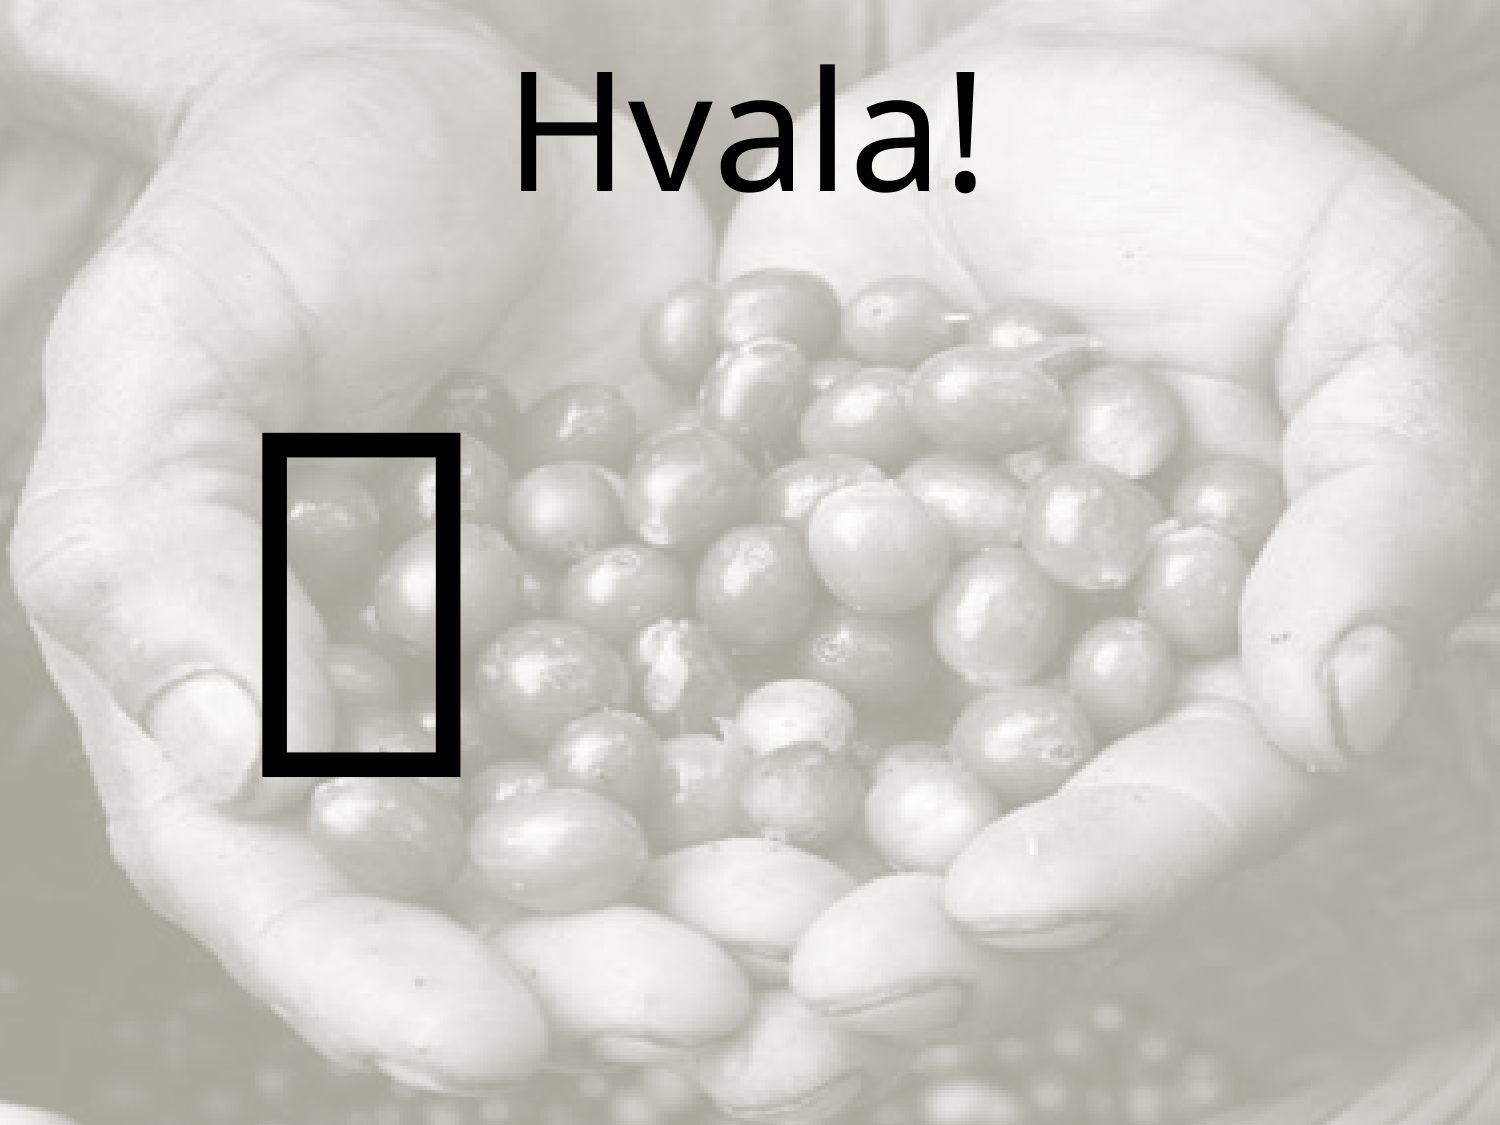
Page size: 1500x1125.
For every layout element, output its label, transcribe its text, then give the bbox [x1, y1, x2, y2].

list  [71, 191, 1422, 934]
picture [0, 0, 1500, 1125]
title Hvala! [71, 30, 1422, 191]
